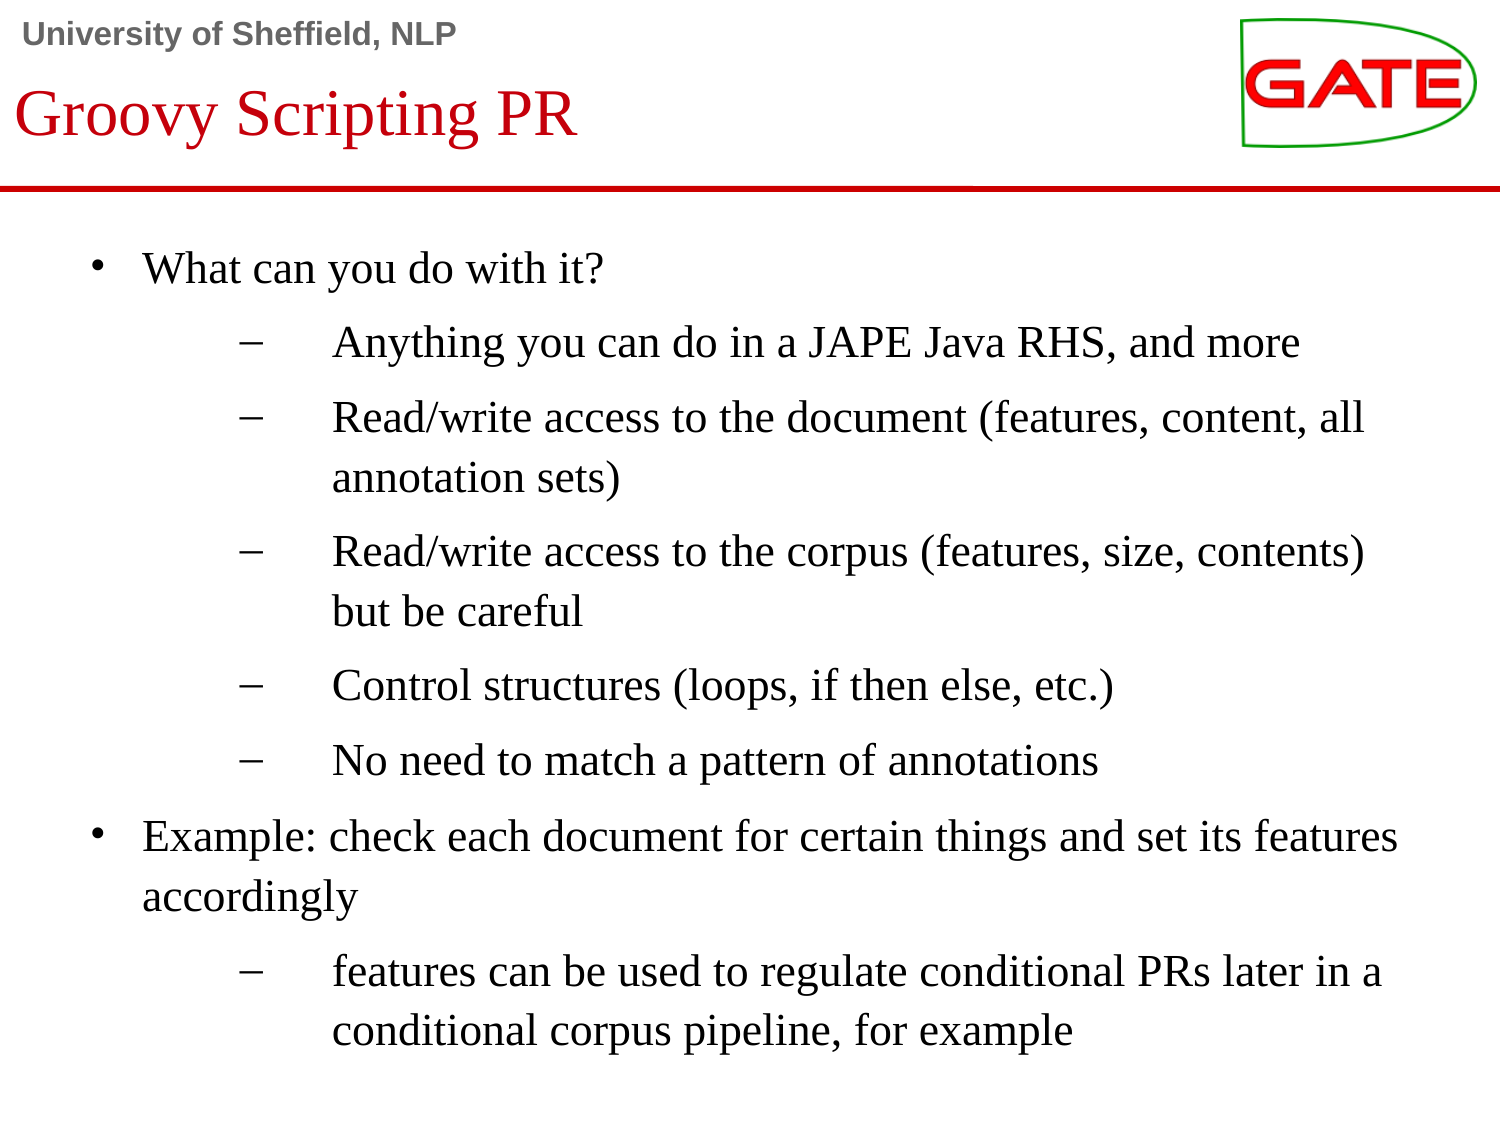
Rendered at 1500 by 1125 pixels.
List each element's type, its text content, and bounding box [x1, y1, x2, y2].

picture [1240, 18, 1477, 148]
list What can you do with it? Anything you can do in a JAPE Java RHS, and more Read/write access to the document (features, content, all annotation sets) Read/write access to the corpus (features, size, contents) but be careful Control structures (loops, if then else, etc.) No need to match a pattern of annotations Example: check each document for certain things and set its features accordingly features can be used to regulate conditional PRs later in a conditional corpus pipeline, for example [75, 224, 1415, 1123]
title Groovy Scripting PR [0, 4, 1239, 214]
